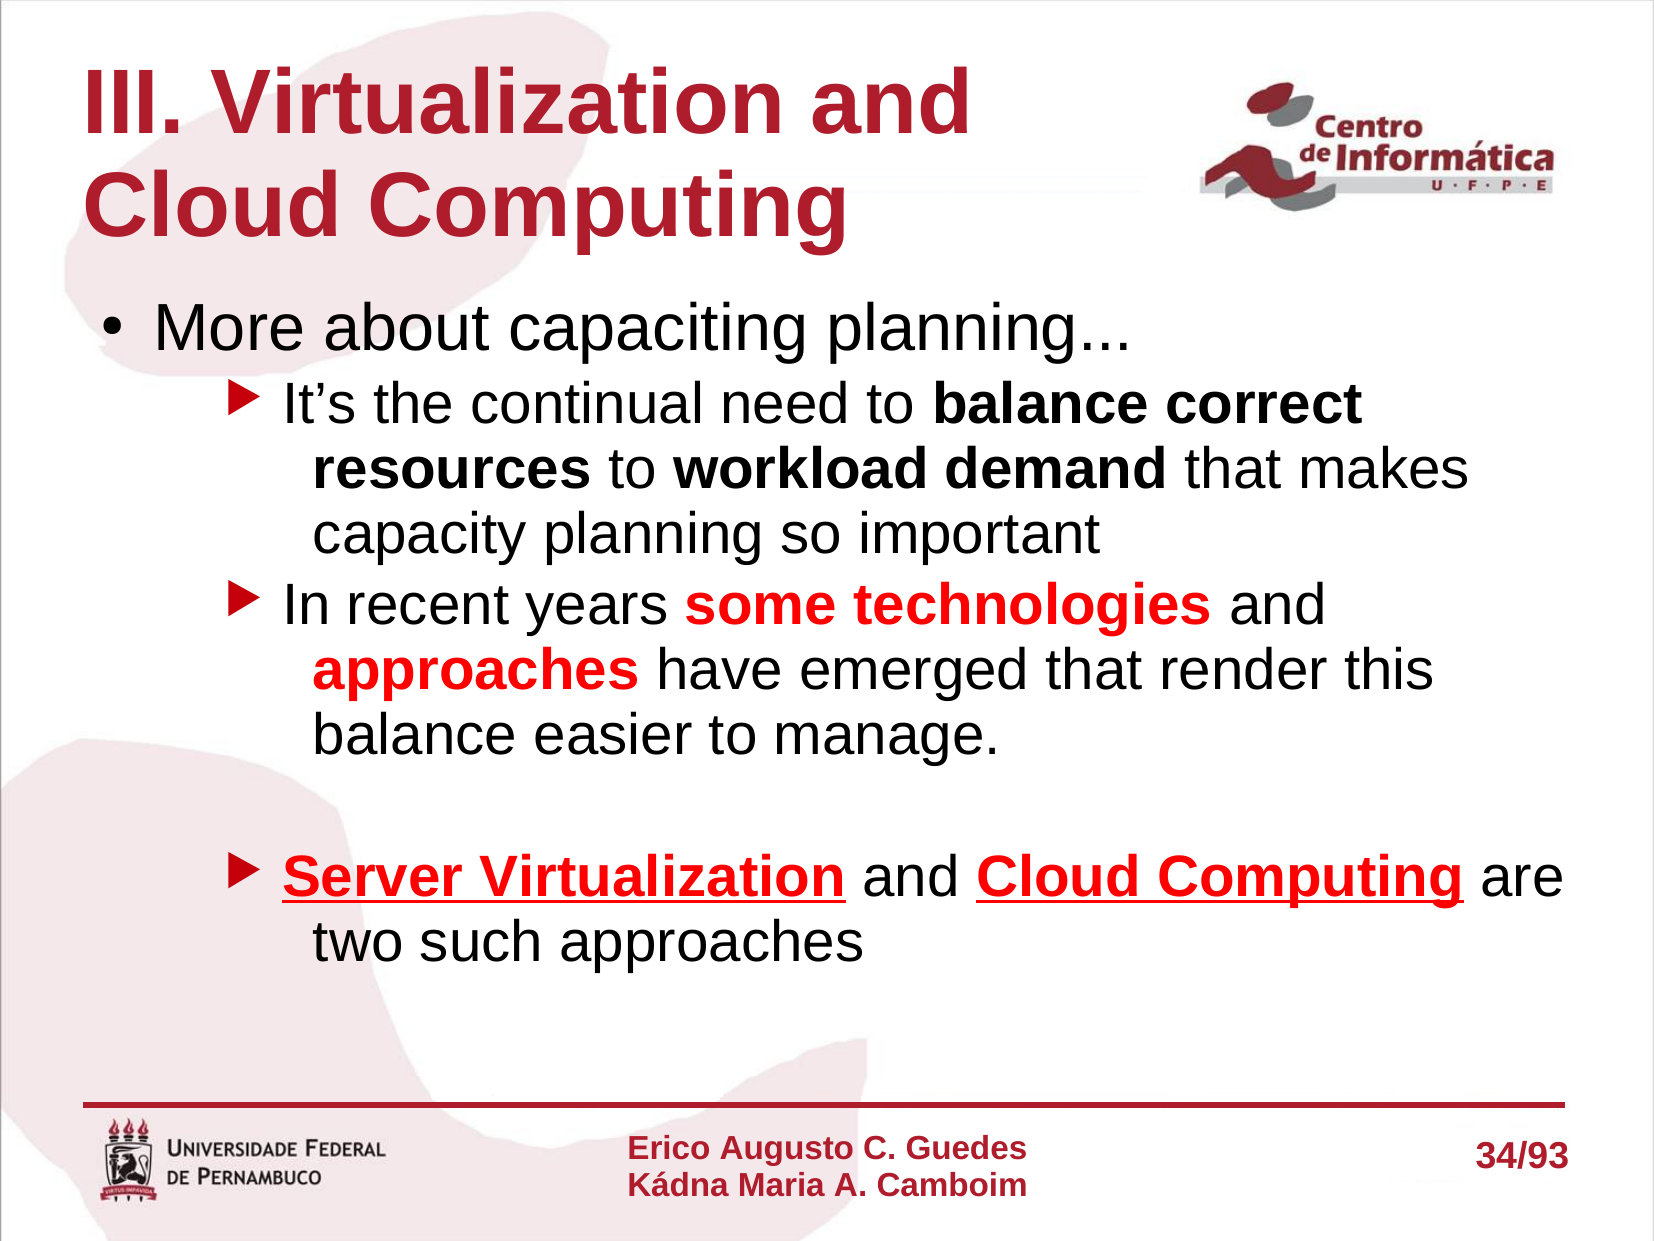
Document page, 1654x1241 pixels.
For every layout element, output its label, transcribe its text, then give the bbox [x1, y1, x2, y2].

list More about capaciting planning... It’s the continual need to balance correct resources to workload demand that makes capacity planning so important In recent years some technologies and approaches have emerged that render this balance easier to manage. Server Virtualization and Cloud Computing are two such approaches [82, 290, 1571, 1094]
picture [0, 0, 1654, 1241]
title III. Virtualization and Cloud Computing [82, 34, 1571, 272]
